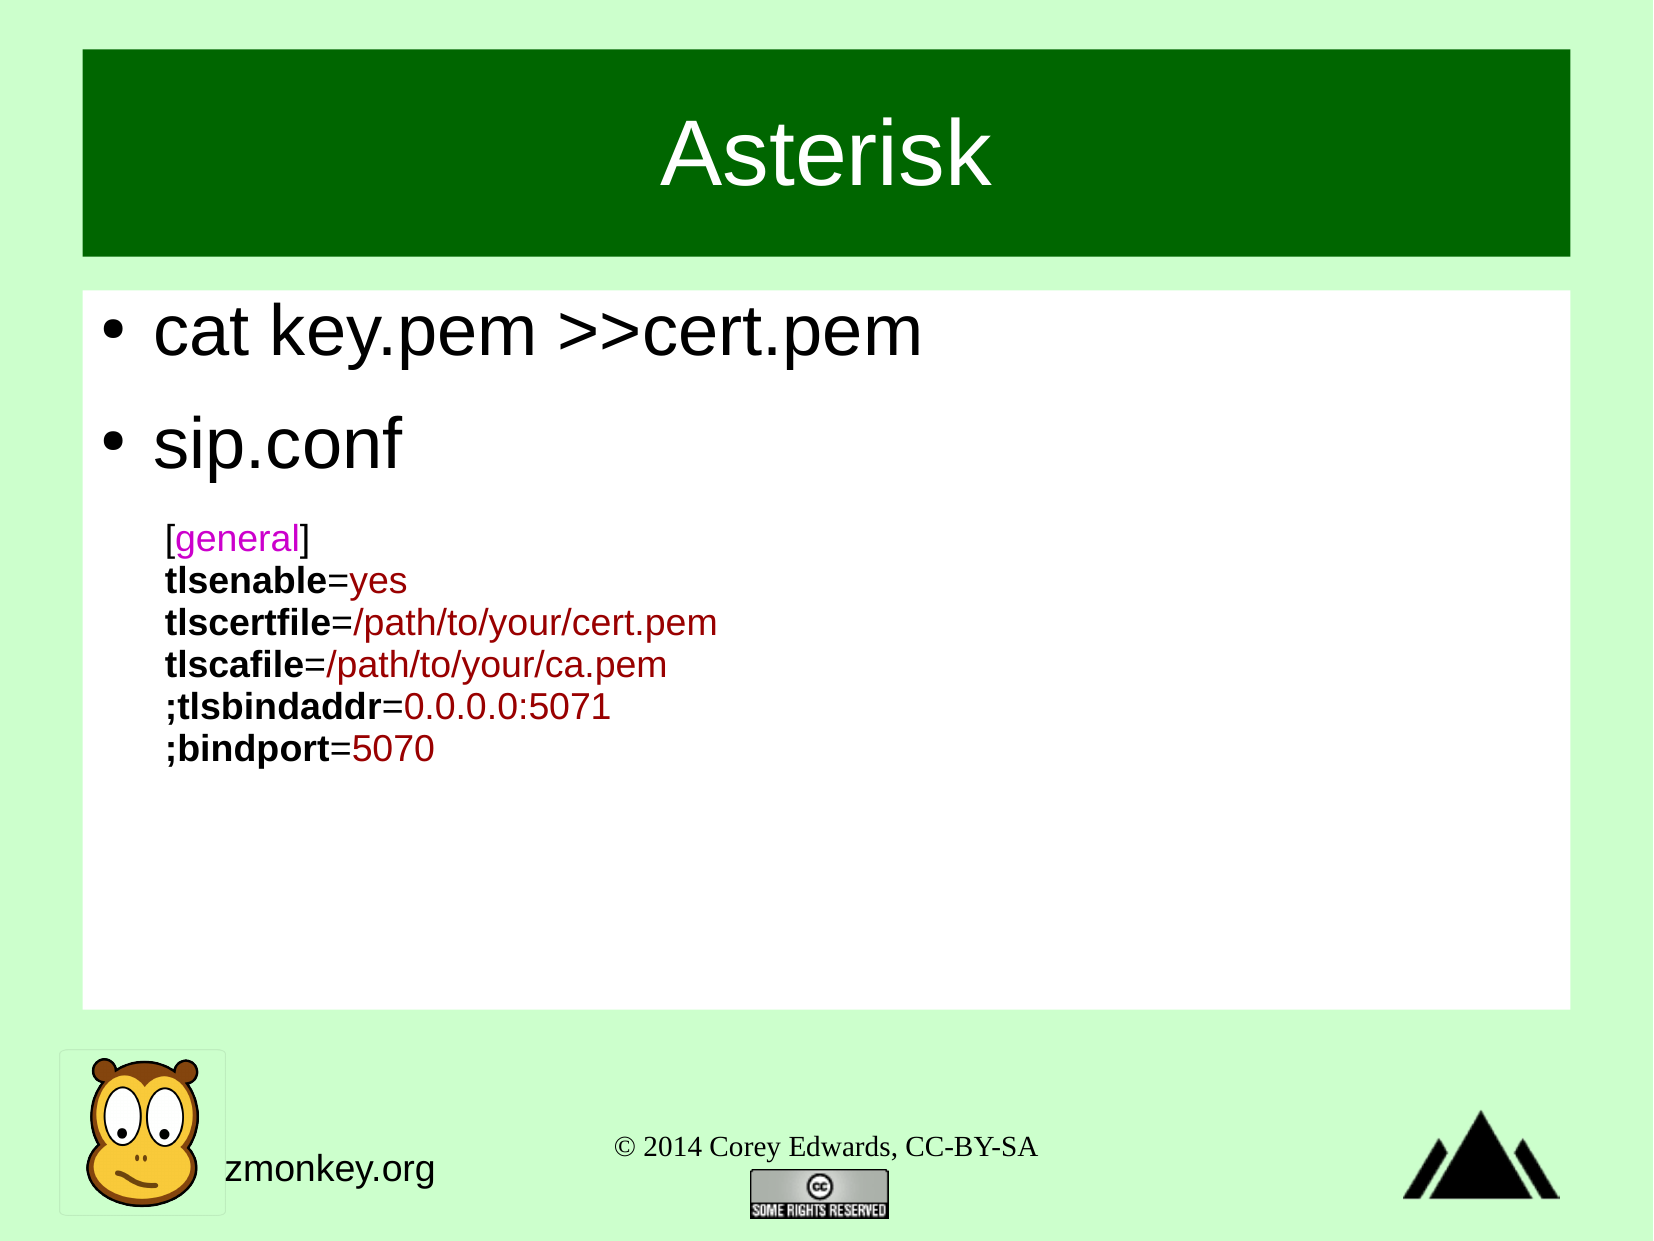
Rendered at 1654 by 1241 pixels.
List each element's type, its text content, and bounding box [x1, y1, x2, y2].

text_box [general] tlsenable=yes tlscertfile=/path/to/your/cert.pem tlscafile=/path/to/your/ca.pem ;tlsbindaddr=0.0.0.0:5071 ;bindport=5070 [150, 510, 1531, 777]
picture [1403, 1109, 1560, 1225]
title Asterisk [82, 49, 1571, 257]
picture [750, 1169, 889, 1219]
picture [59, 1049, 226, 1216]
list cat key.pem >>cert.pem sip.conf [82, 290, 1571, 1010]
